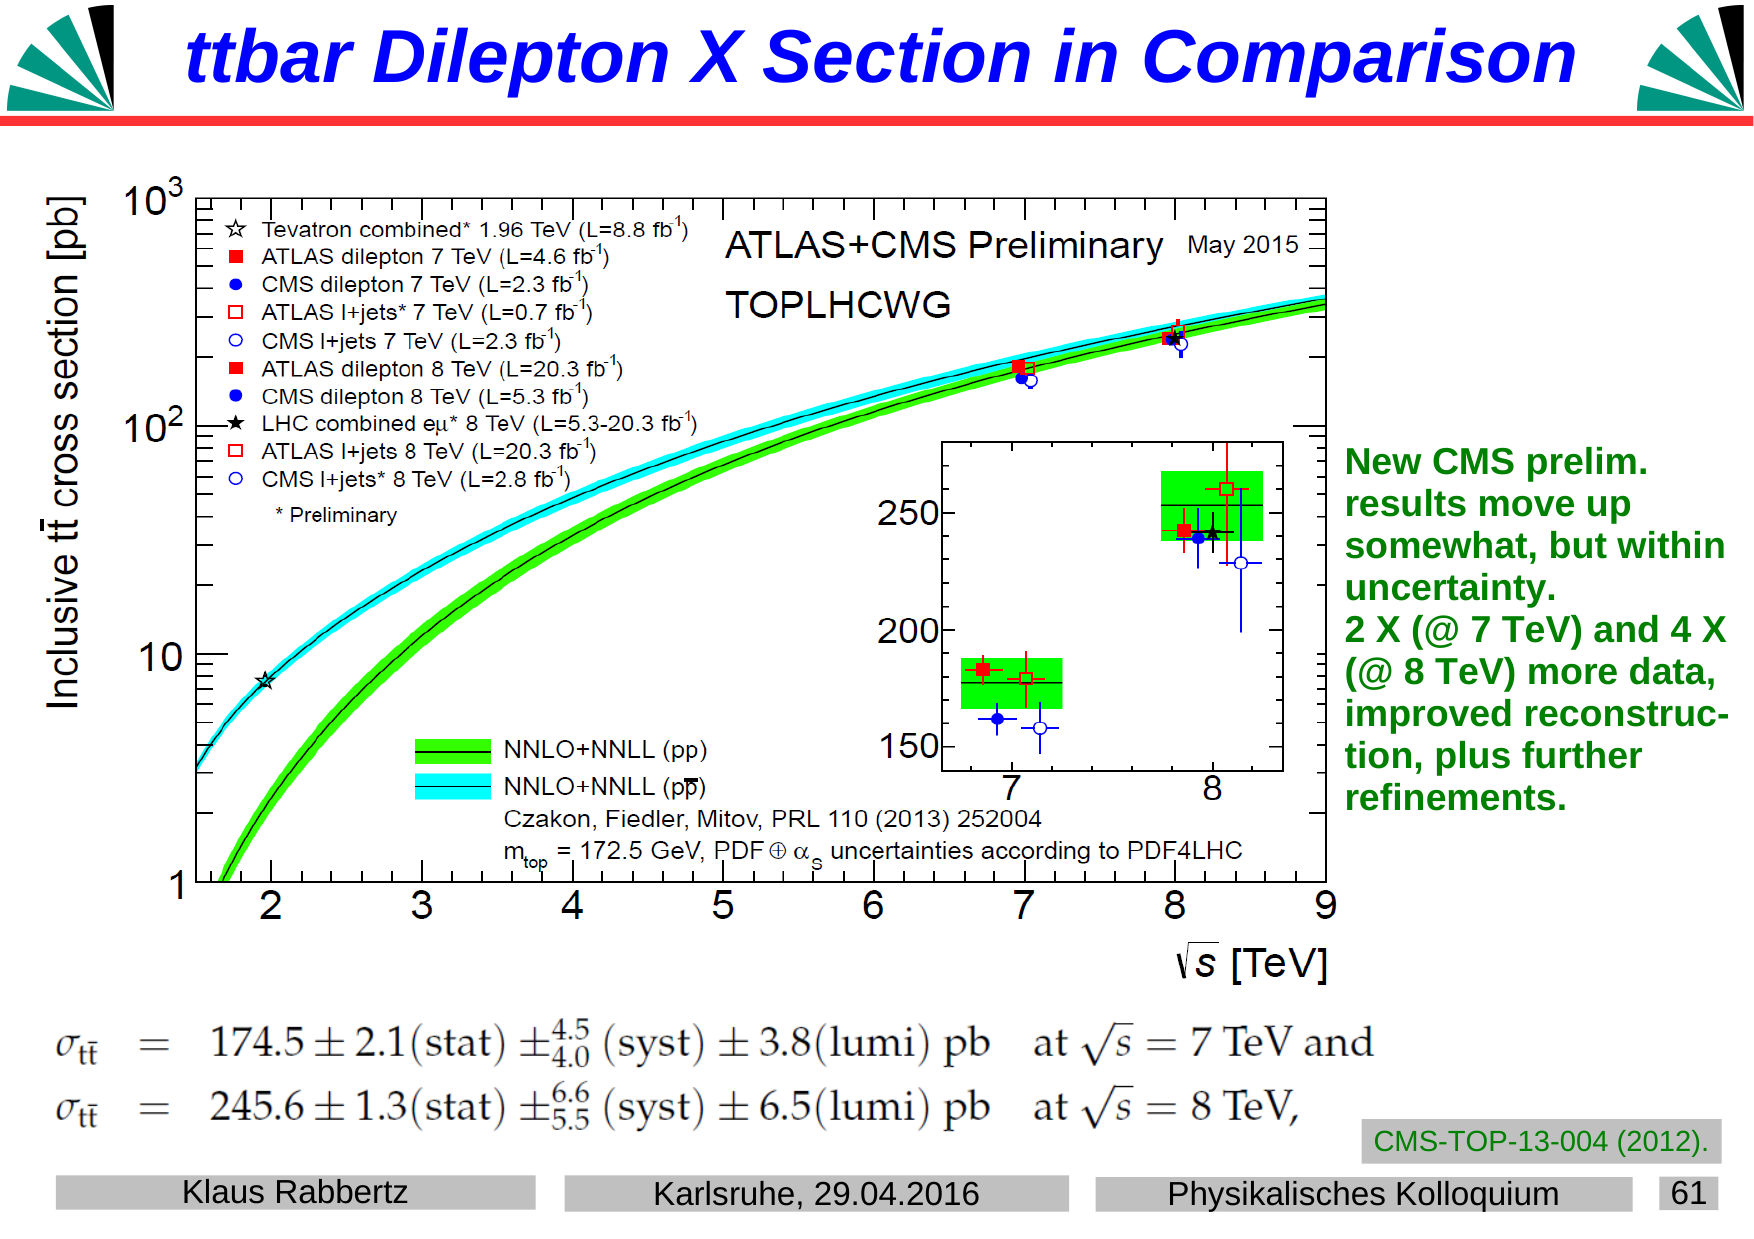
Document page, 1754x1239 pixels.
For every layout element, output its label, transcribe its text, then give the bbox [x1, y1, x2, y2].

text_box CMS-TOP-13-004 (2012). [1361, 1119, 1722, 1164]
picture [45, 1012, 1385, 1136]
picture [7, 5, 114, 112]
picture [1637, 5, 1744, 112]
picture [36, 172, 1343, 991]
title ttbar Dilepton X Section in Comparison [129, 0, 1635, 114]
text_box New CMS prelim. results move up somewhat, but within uncertainty. 2 X (@ 7 TeV) and 4 X (@ 8 TeV) more data, improved reconstruc- tion, plus further refinements. [1332, 434, 1742, 825]
